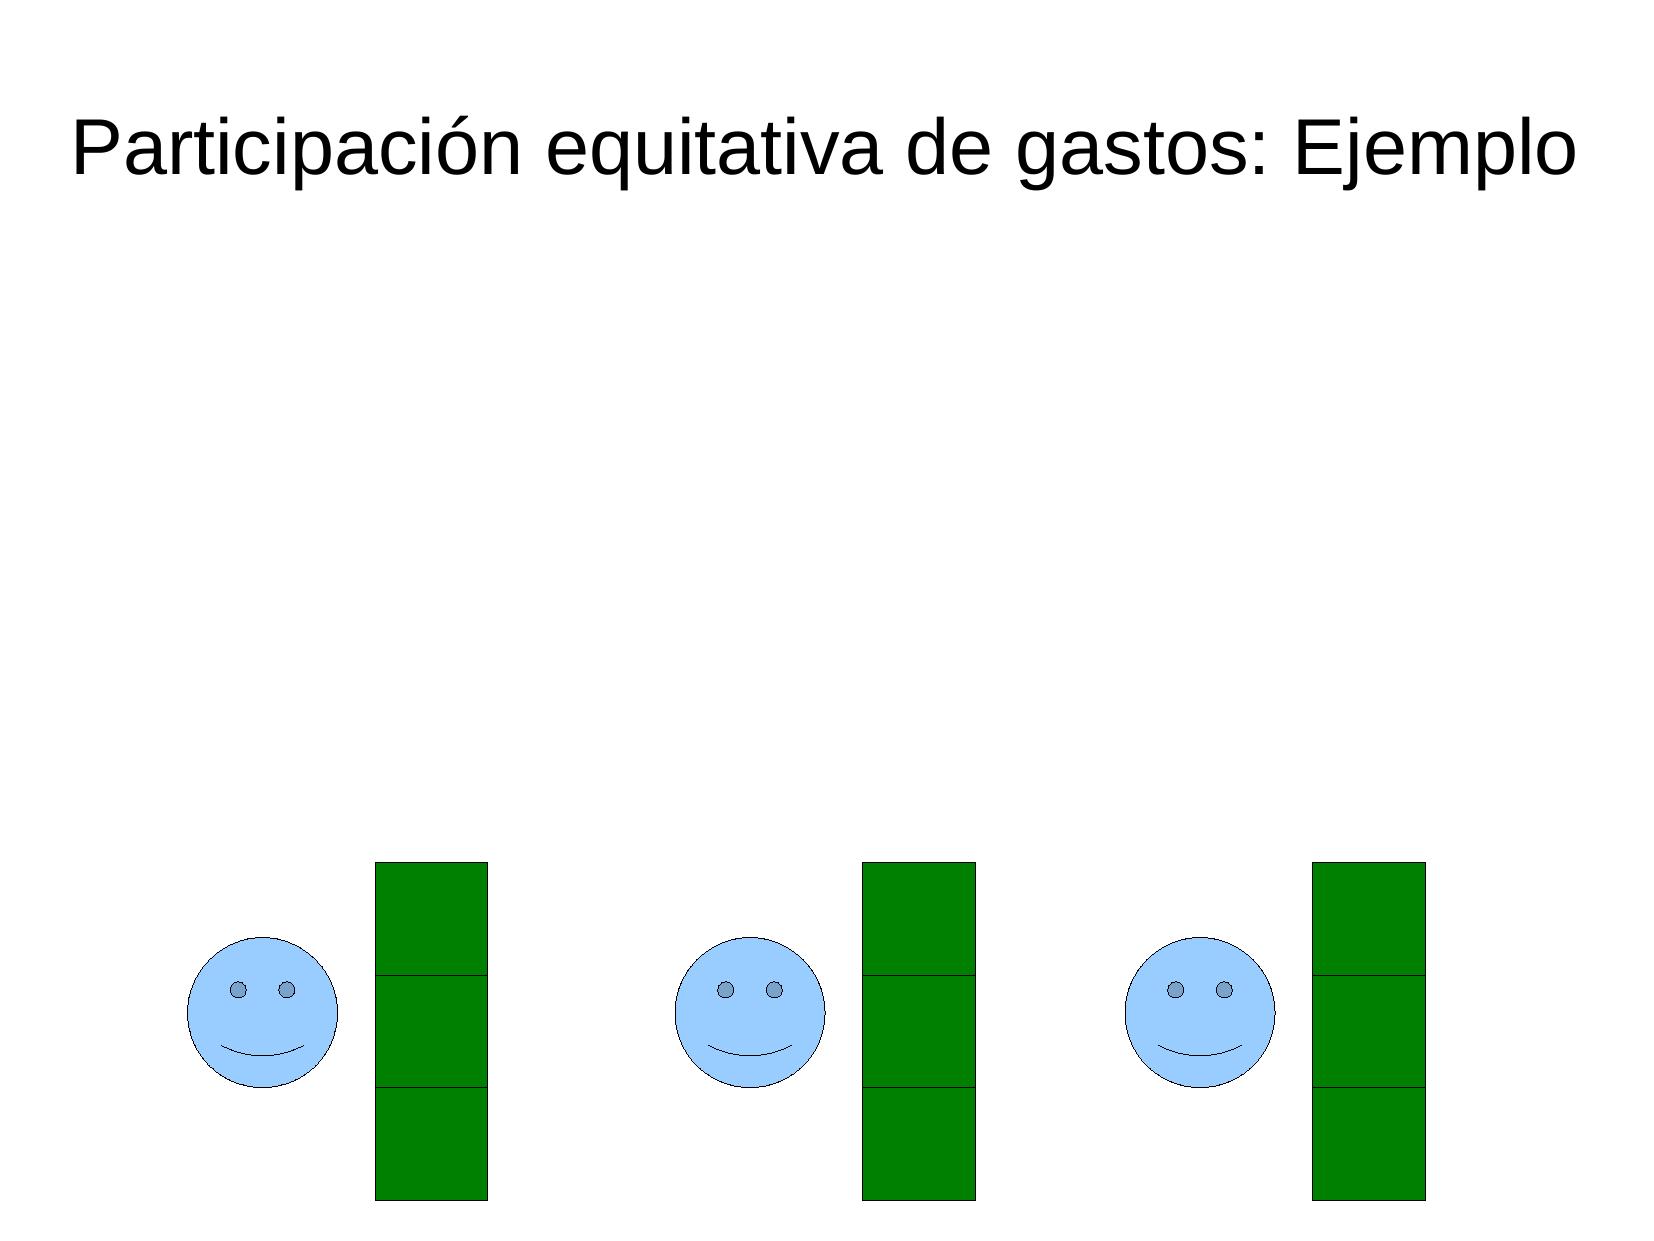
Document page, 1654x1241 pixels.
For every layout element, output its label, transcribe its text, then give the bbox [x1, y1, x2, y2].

text_box [1125, 937, 1276, 1088]
text_box [187, 937, 338, 1088]
text_box [675, 937, 826, 1088]
text_box [375, 862, 488, 1201]
text_box [1312, 862, 1426, 1201]
title Participación equitativa de gastos: Ejemplo [56, 43, 1594, 251]
text_box [862, 862, 976, 1201]
